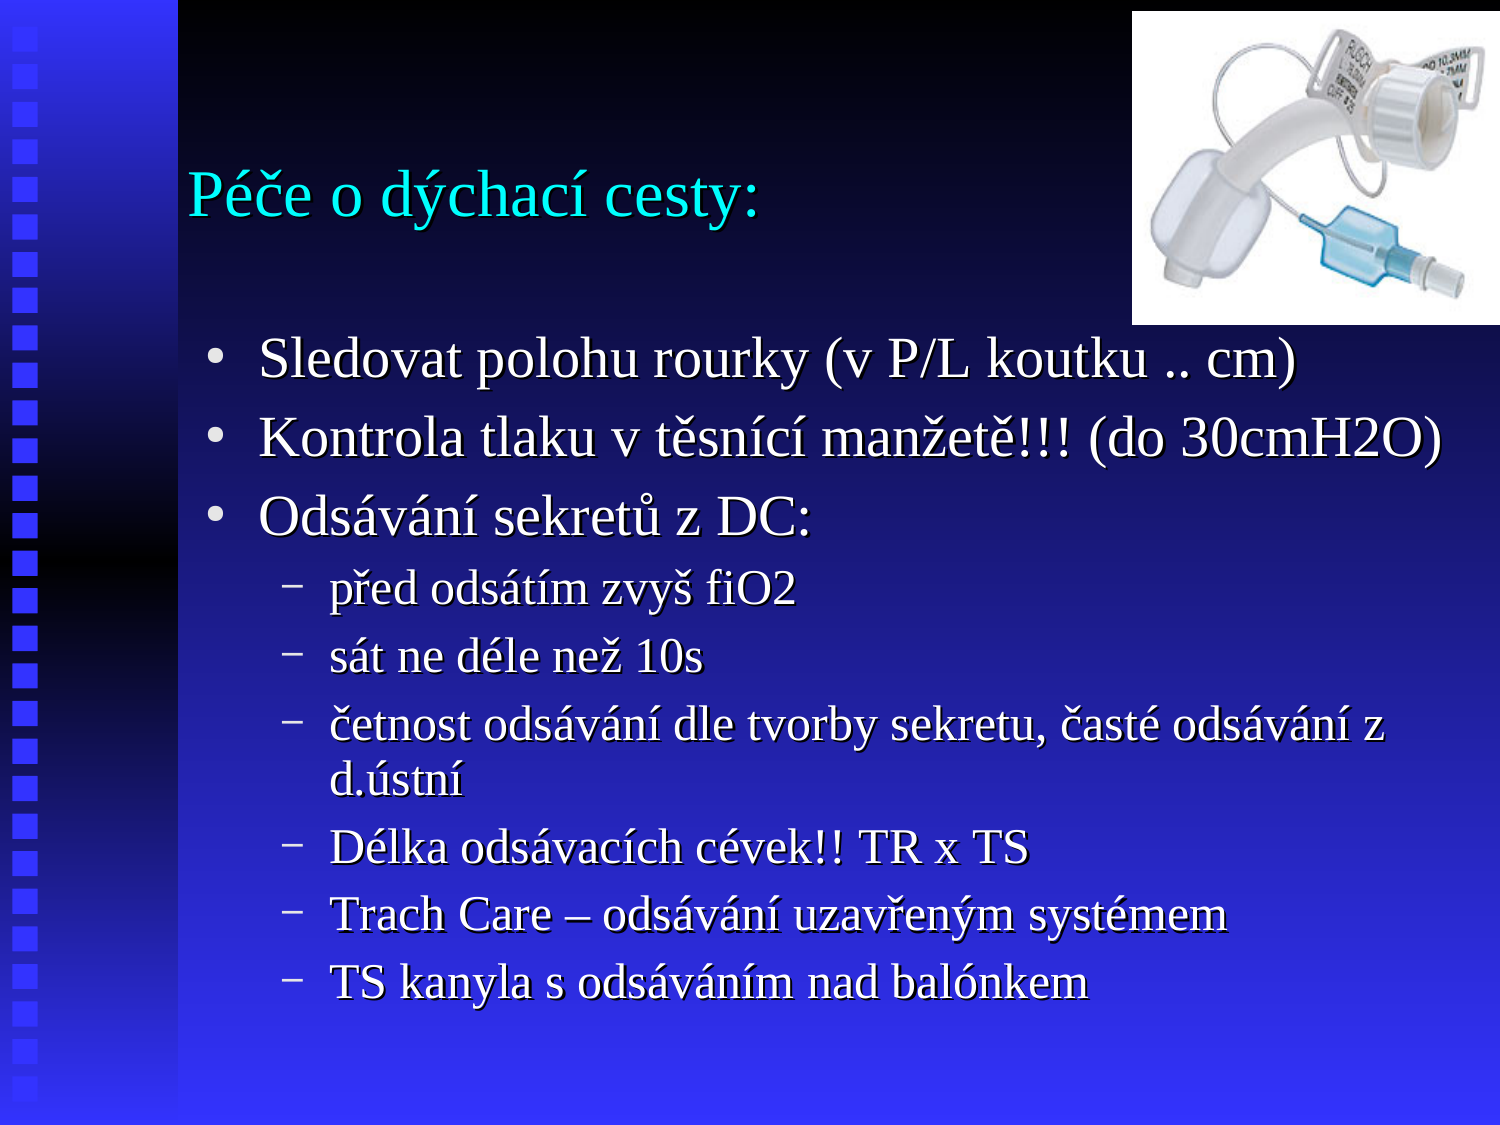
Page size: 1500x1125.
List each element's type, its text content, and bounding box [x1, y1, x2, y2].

list Sledovat polohu rourky (v P/L koutku .. cm) Kontrola tlaku v těsnící manžetě!!! (do 30cmH2O) Odsávání sekretů z DC: před odsátím zvyš fiO2 sát ne déle než 10s četnost odsávání dle tvorby sekretu, časté odsávání z d.ústní Délka odsávacích cévek!! TR x TS Trach Care – odsávání uzavřeným systémem TS kanyla s odsáváním nad balónkem [187, 324, 1463, 1020]
title Péče o dýchací cesty: [187, 99, 1132, 288]
picture [1132, 11, 1500, 325]
